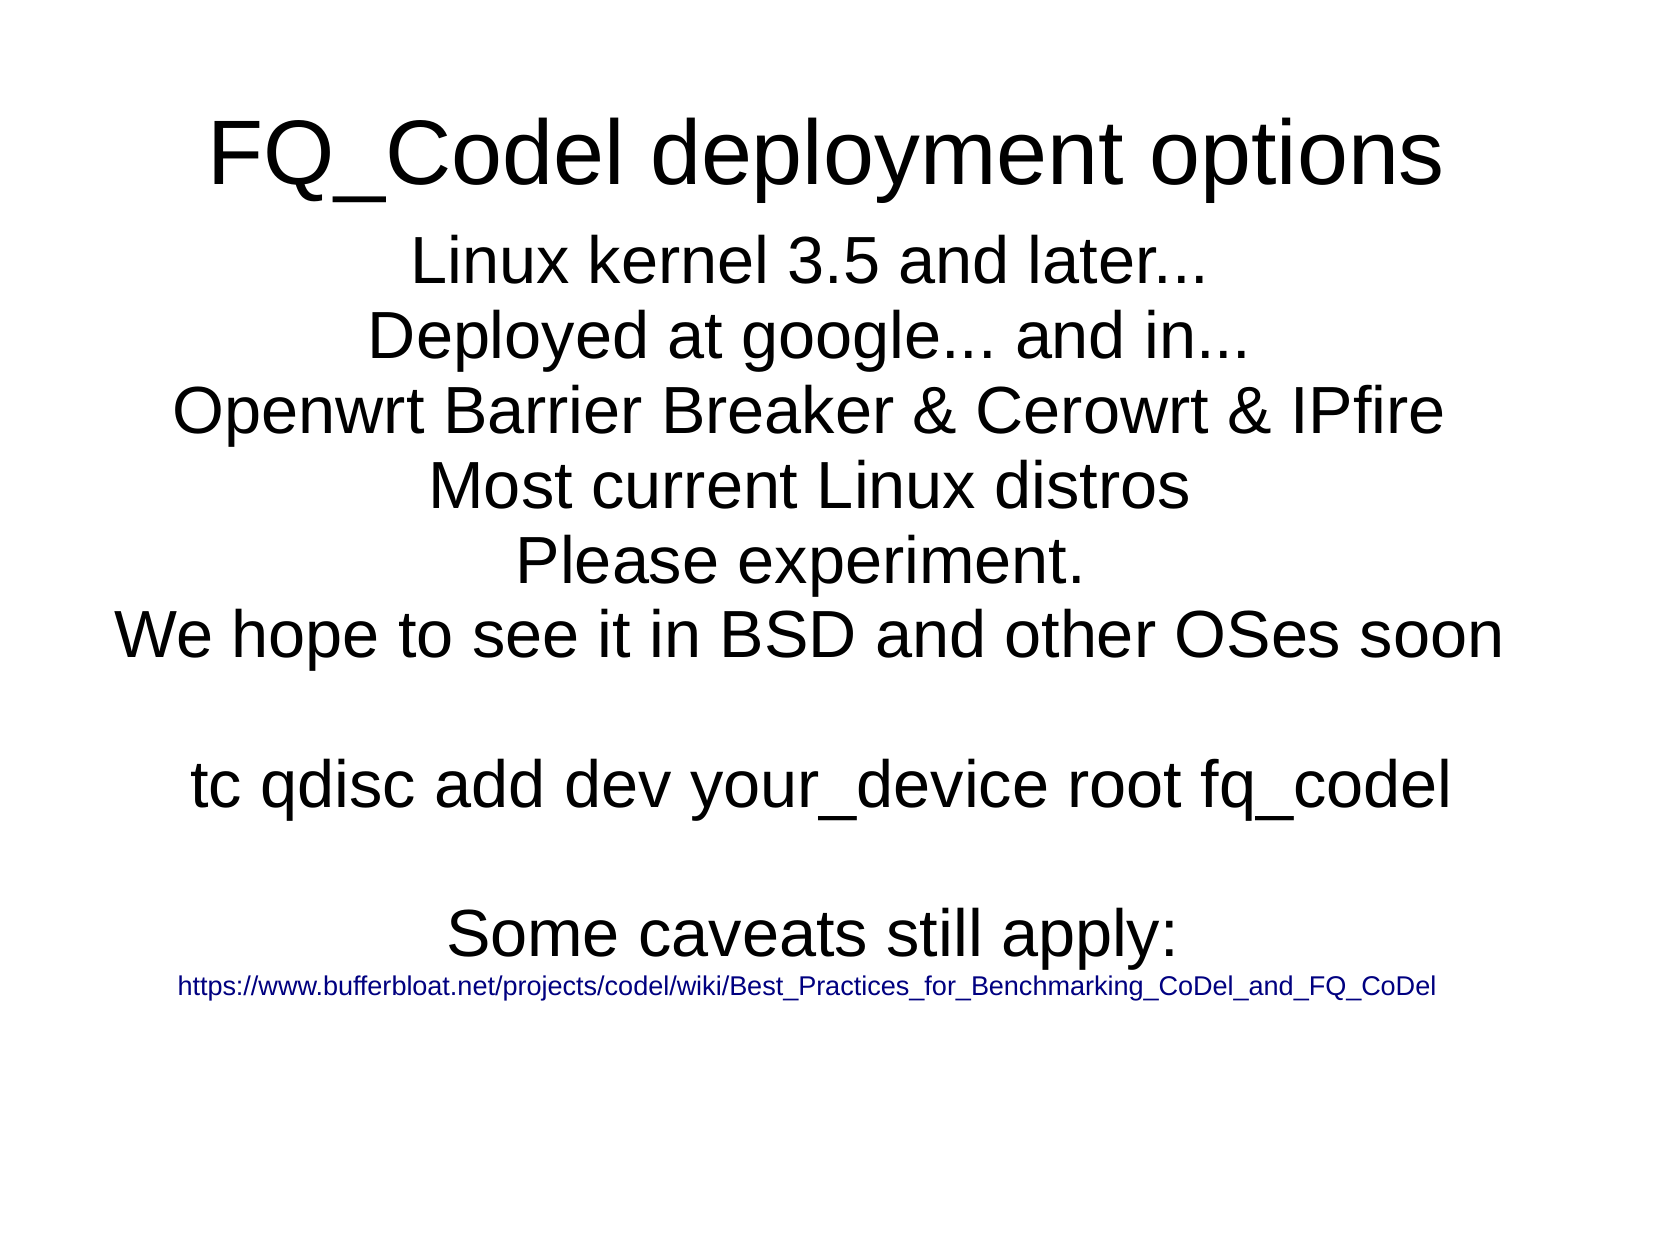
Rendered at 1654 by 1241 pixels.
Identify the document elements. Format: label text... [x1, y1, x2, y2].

title FQ_Codel deployment options [82, 49, 1571, 257]
subtitle Linux kernel 3.5 and later... Deployed at google... and in... Openwrt Barrier Breaker & Cerowrt & IPfire Most current Linux distros Please experiment. We hope to see it in BSD and other OSes soon tc qdisc add dev your_device root fq_codel Some caveats still apply: https://www.bufferbloat.net/projects/codel/wiki/Best_Practices_for_Benchmarking_CoDel_and_FQ_CoDel [82, 223, 1538, 1077]
